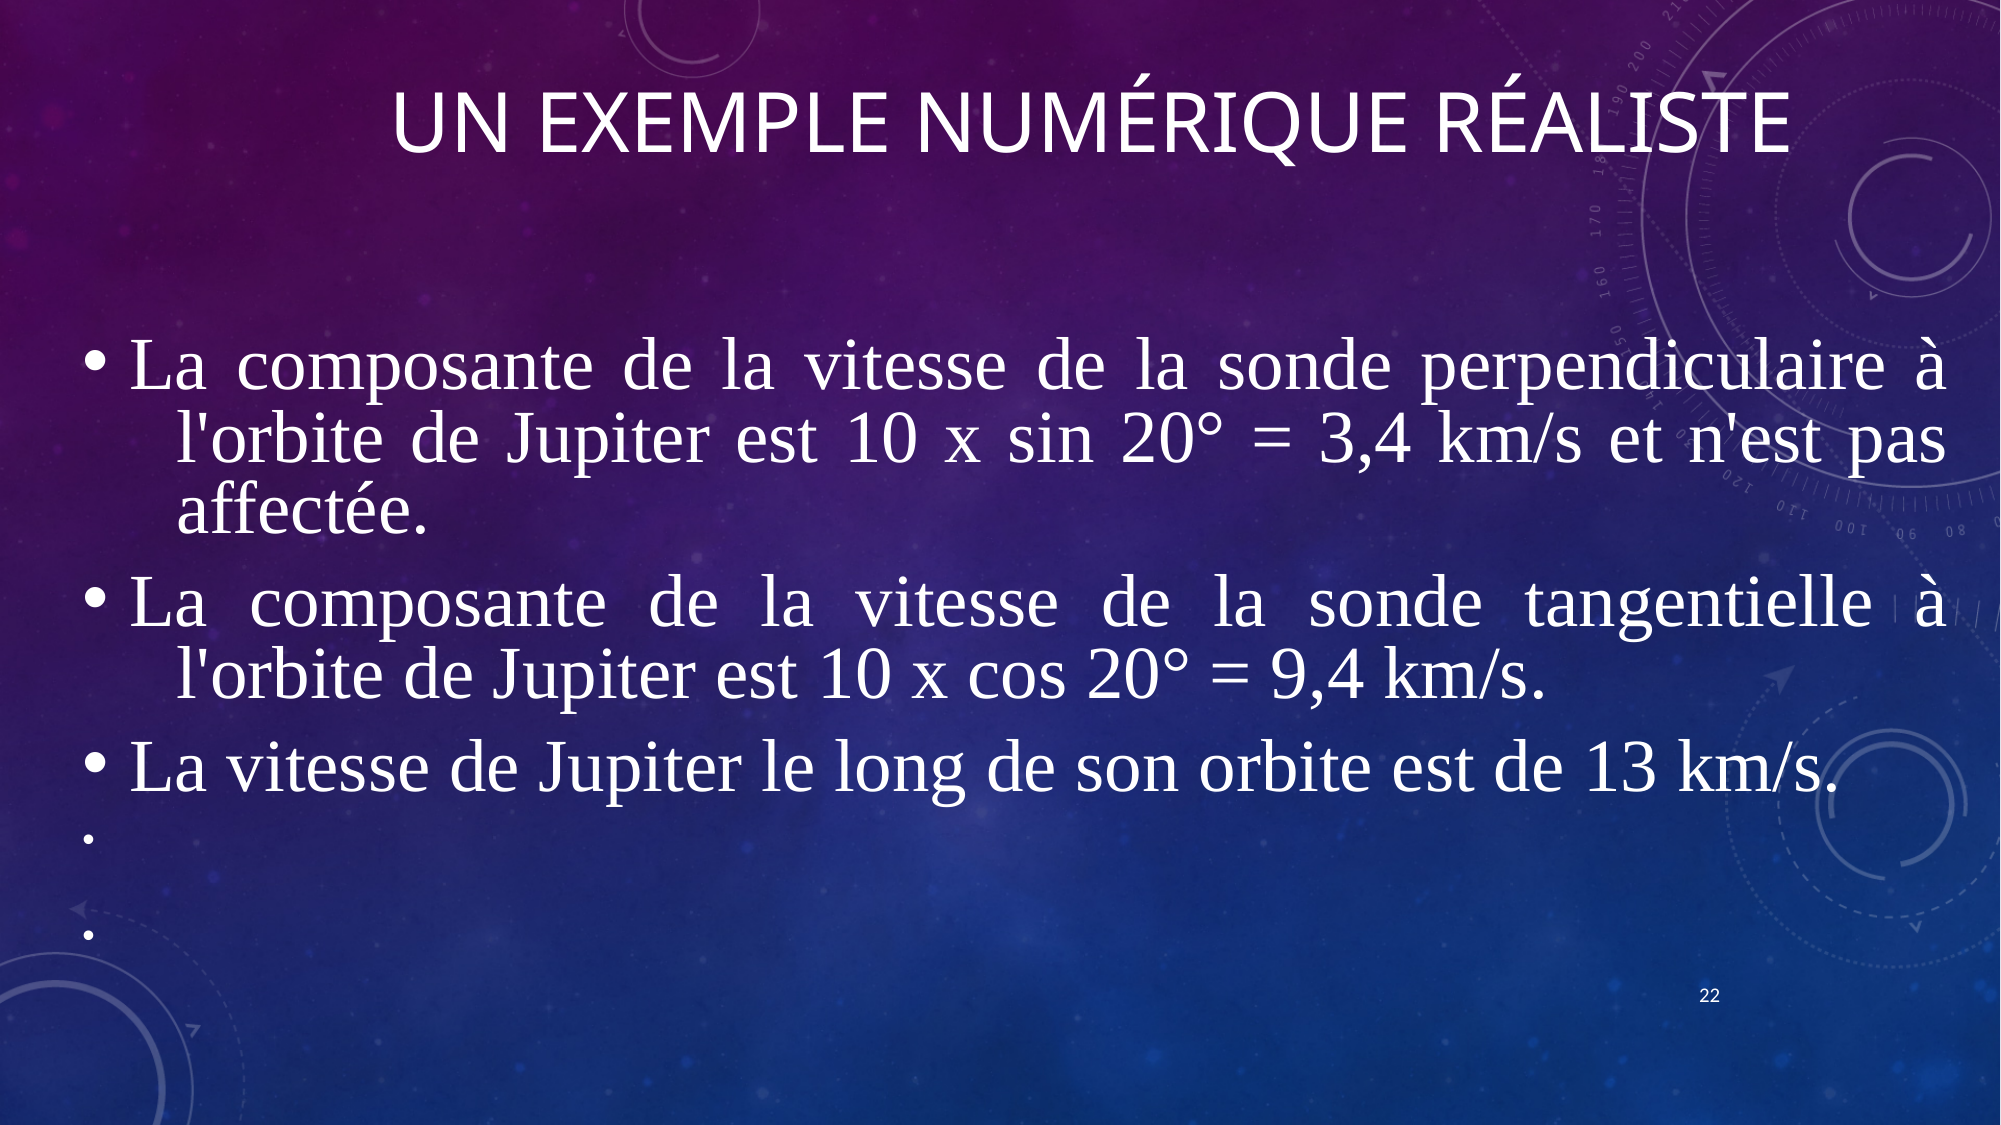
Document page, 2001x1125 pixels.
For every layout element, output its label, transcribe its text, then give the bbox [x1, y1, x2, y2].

title Un exemple numérique réaliste [374, 0, 1824, 218]
list La composante de la vitesse de la sonde perpendiculaire à l'orbite de Jupiter est 10 x sin 20° = 3,4 km/s et n'est pas affectée. La composante de la vitesse de la sonde tangentielle à l'orbite de Jupiter est 10 x cos 20° = 9,4 km/s. La vitesse de Jupiter le long de son orbite est de 13 km/s. [67, 218, 1965, 1070]
text_box [1684, 963, 1775, 1026]
